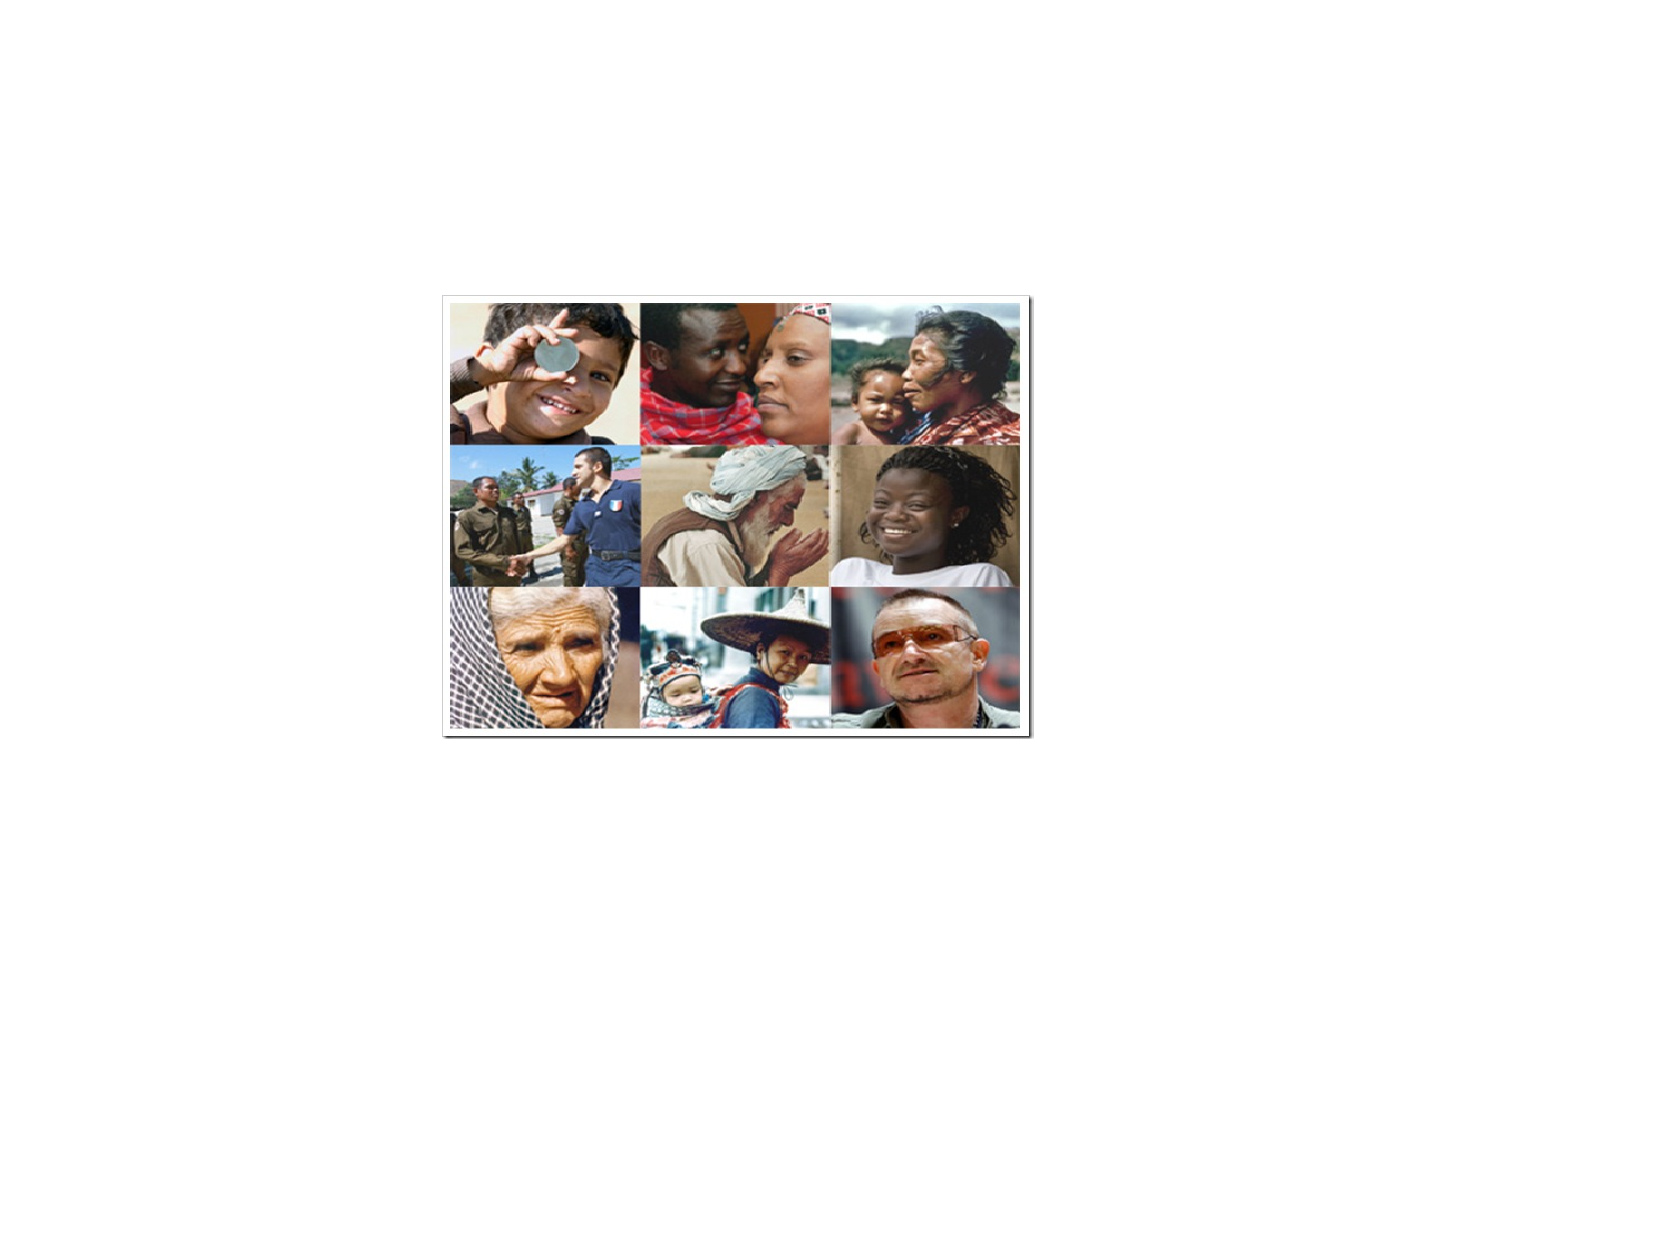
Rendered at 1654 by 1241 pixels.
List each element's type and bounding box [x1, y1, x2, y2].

picture [442, 295, 1034, 739]
